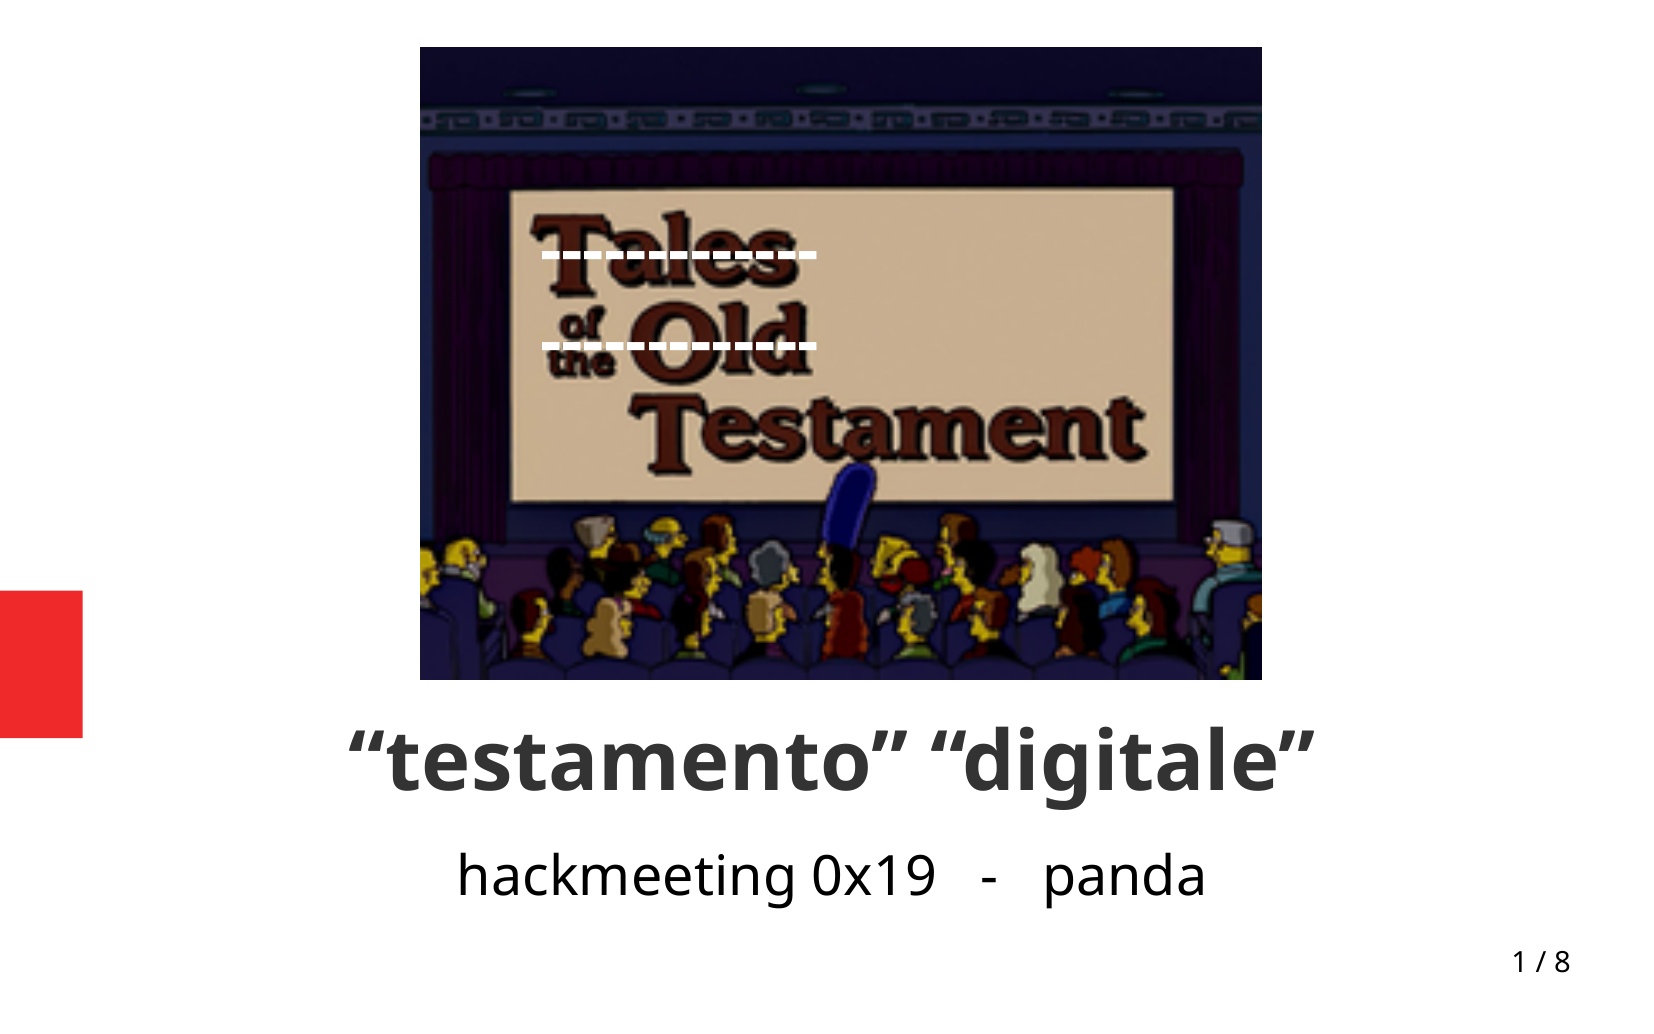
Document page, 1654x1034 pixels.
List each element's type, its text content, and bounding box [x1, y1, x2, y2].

subtitle hackmeeting 0x19 - panda [129, 806, 1536, 942]
picture [420, 47, 1262, 680]
title “testamento” “digitale” [129, 659, 1536, 806]
title ------------- ------------- [540, 192, 836, 395]
